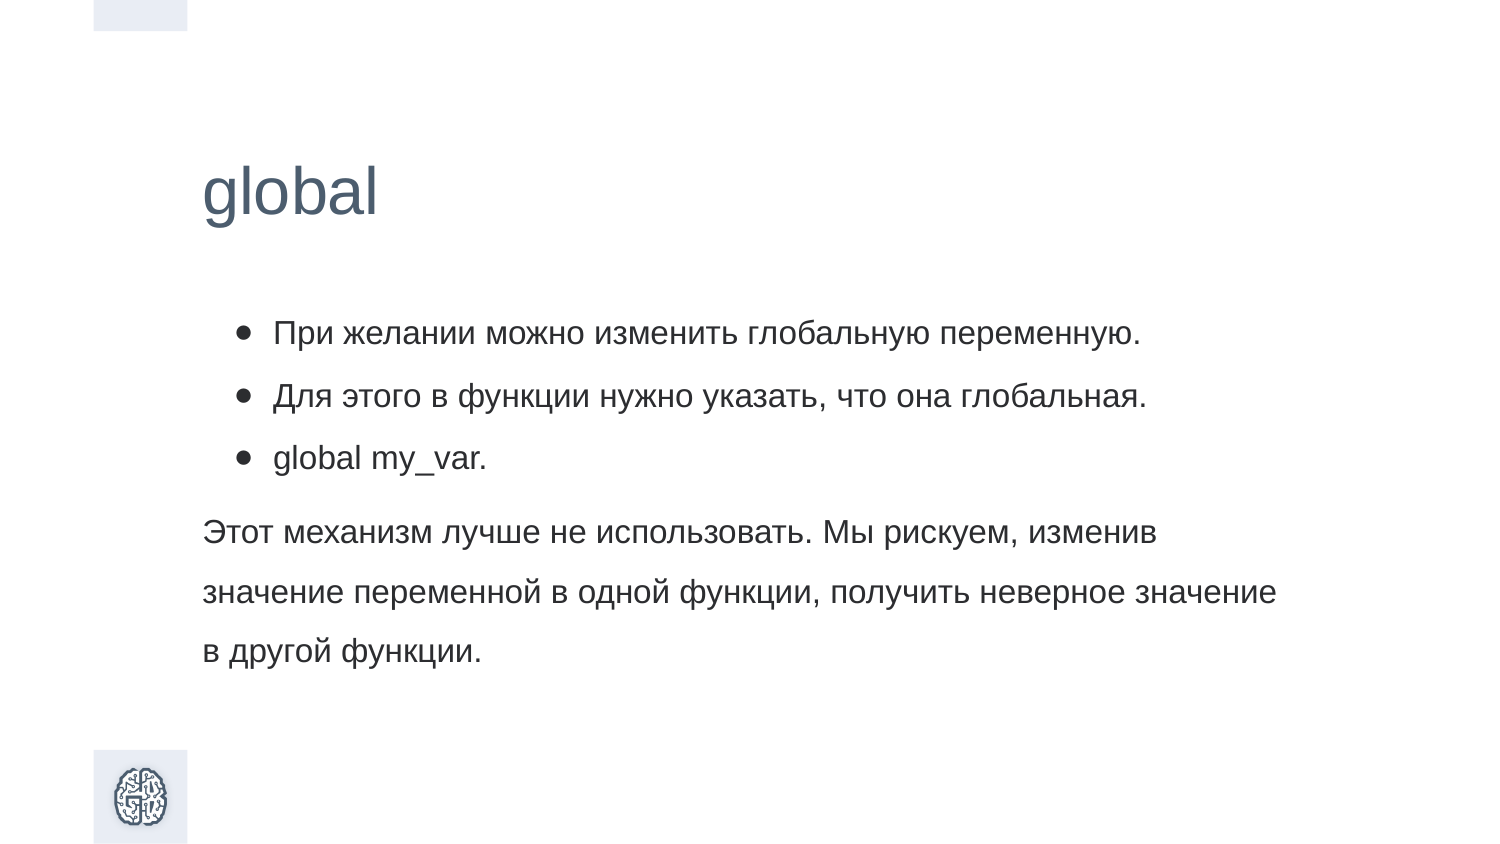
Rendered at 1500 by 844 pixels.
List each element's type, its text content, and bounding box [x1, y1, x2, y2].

text_box При желании можно изменить глобальную переменную. [187, 284, 1312, 358]
text_box Этот механизм лучше не использовать. Мы рискуем, изменив значение переменной в одной функции, получить неверное значение в другой функции. [187, 472, 1312, 688]
text_box Для этого в функции нужно указать, что она глобальная. [187, 358, 1312, 409]
picture [106, 760, 175, 834]
text_box global [187, 93, 1312, 282]
text_box global my_var. [187, 409, 1312, 472]
